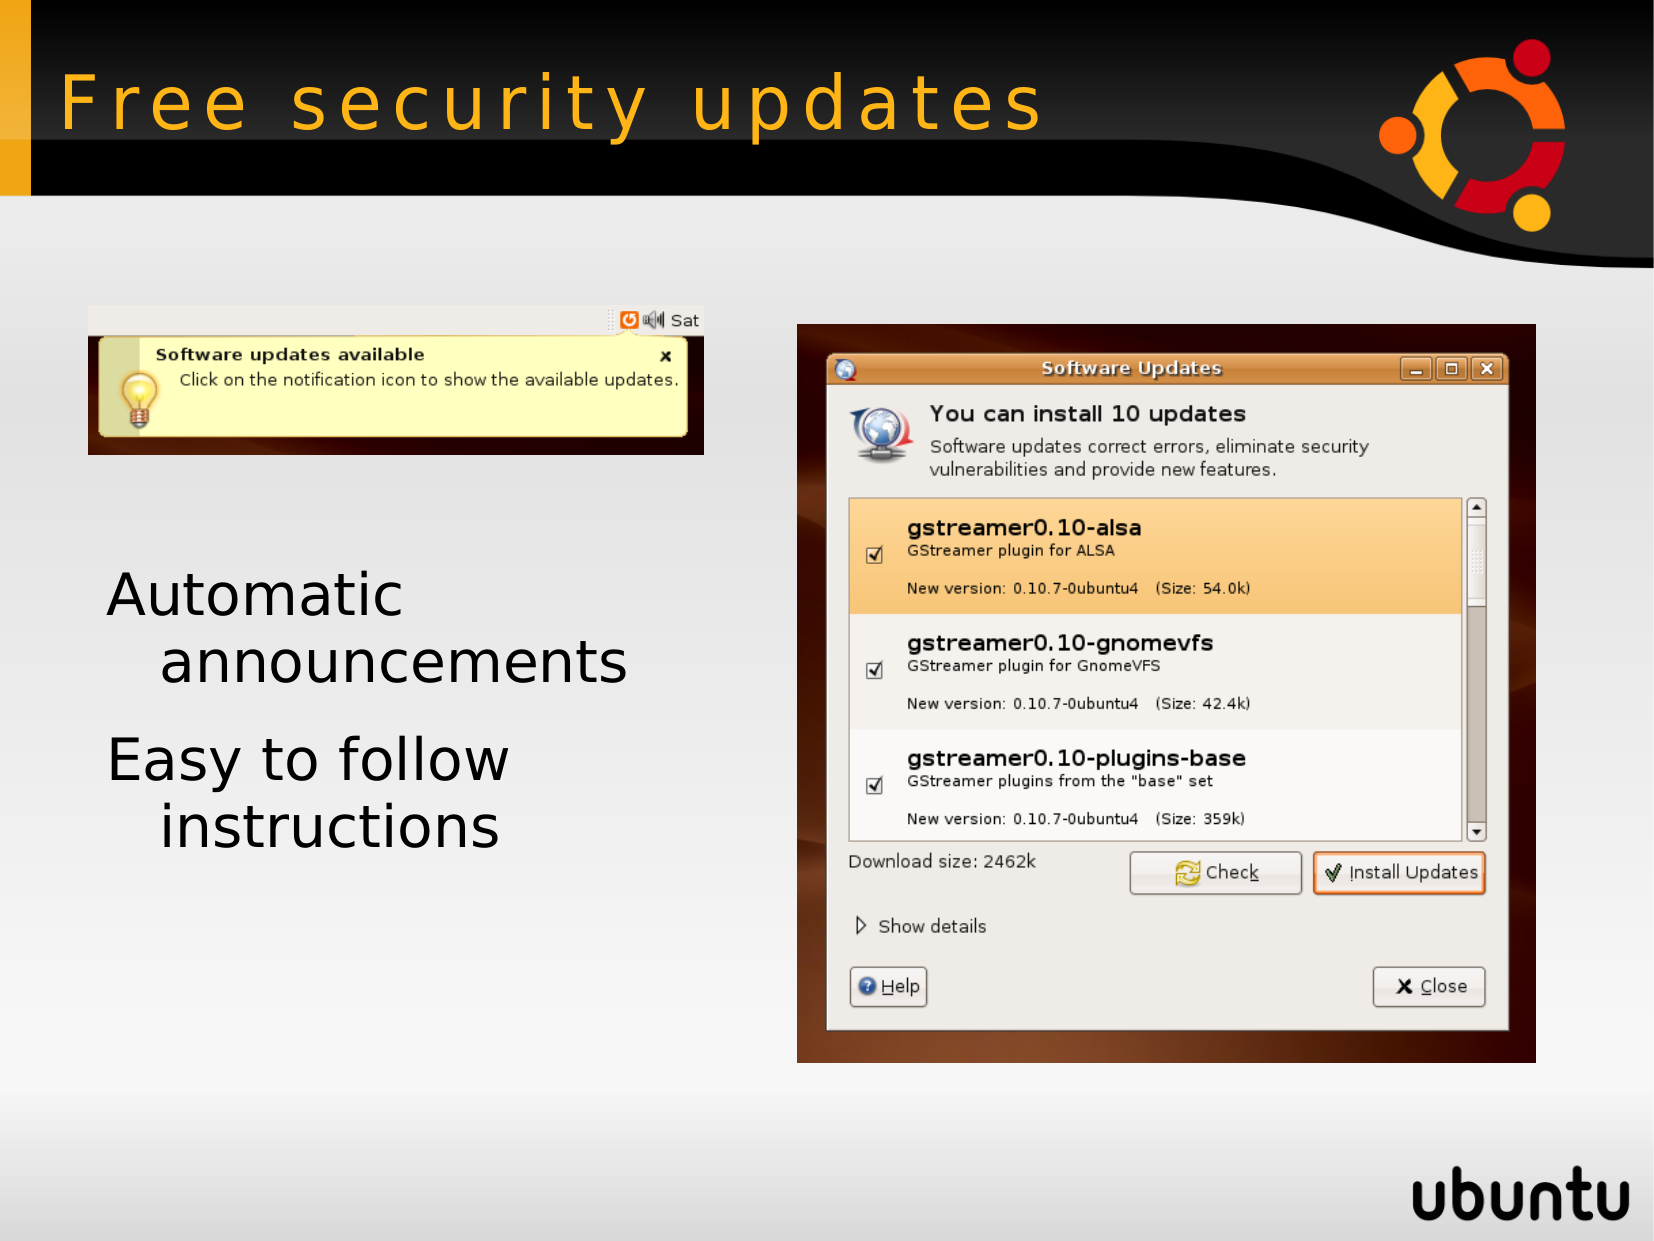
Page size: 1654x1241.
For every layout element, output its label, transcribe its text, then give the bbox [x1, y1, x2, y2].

picture [0, 0, 1654, 1241]
list Automatic announcements Easy to follow instructions [88, 561, 797, 975]
title Free security updates [59, 29, 1270, 178]
